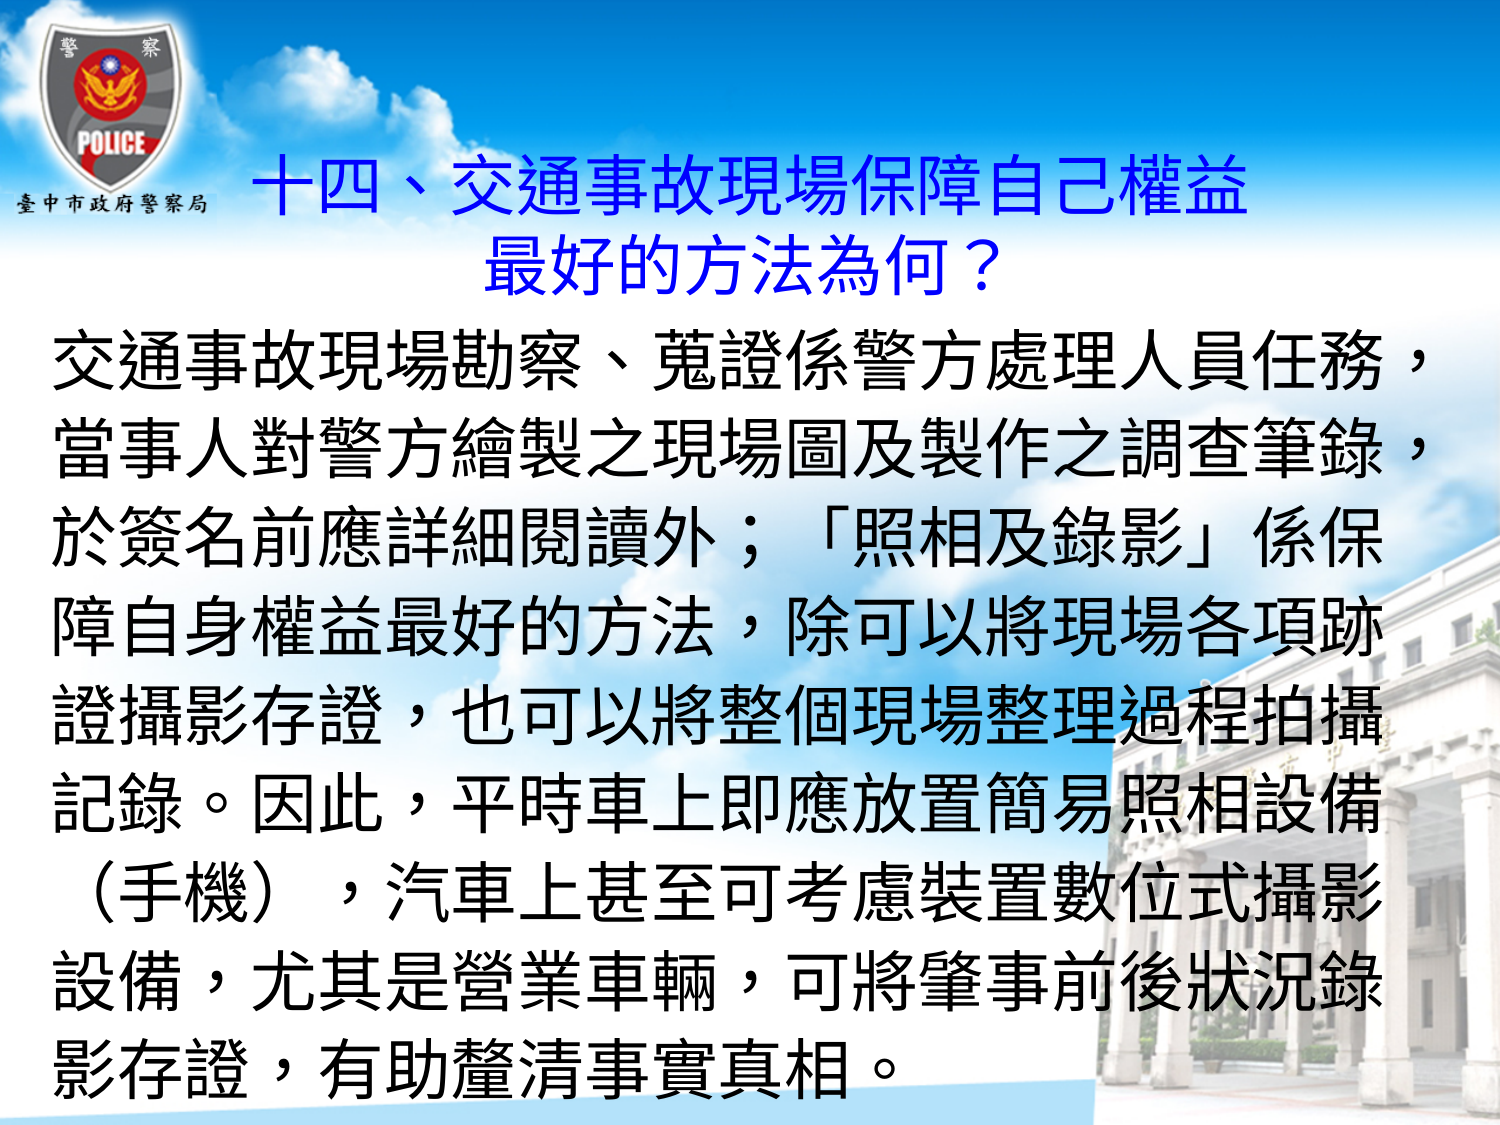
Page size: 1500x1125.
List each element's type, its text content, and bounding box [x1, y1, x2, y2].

picture [0, 317, 1500, 1125]
title 十四、交通事故現場保障自己權益 最好的方法為何？ [0, 131, 1500, 317]
picture [0, 0, 1500, 131]
list 交通事故現場勘察、蒐證係警方處理人員任務， 當事人對警方繪製之現場圖及製作之調查筆錄， 於簽名前應詳細閱讀外；「照相及錄影」係保 障自身權益最好的方法，除可以將現場各項跡 證攝影存證，也可以將整個現場整理過程拍攝 記錄。因此，平時車上即應放置簡易照相設備 （手機），汽車上甚至可考慮裝置數位式攝影 設備，尤其是營業車輛，可將肇事前後狀況錄 影存證，有助釐清事實真相。 [35, 320, 1429, 1125]
